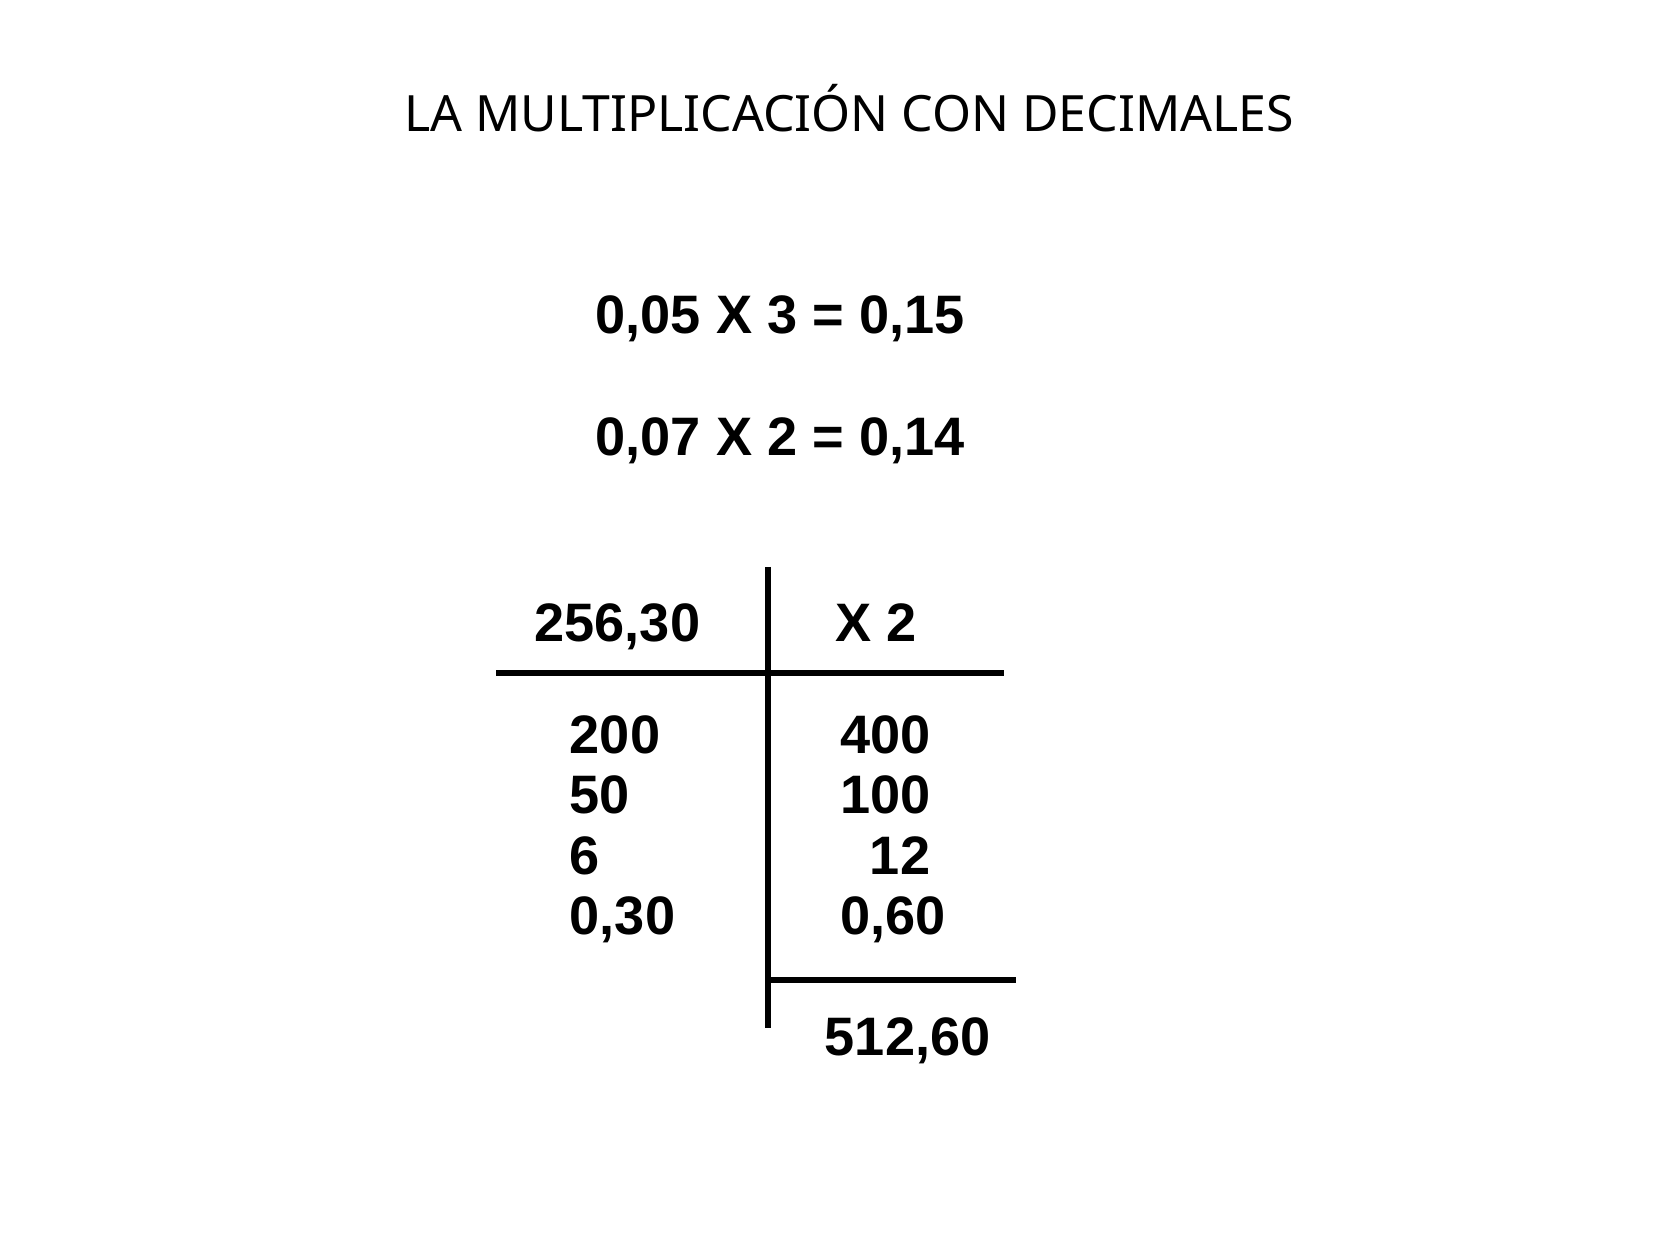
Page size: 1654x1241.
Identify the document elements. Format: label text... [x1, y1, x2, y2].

text_box 256,30 X 2 [519, 584, 765, 662]
text_box 200 400 50 100 6 12 0,30 0,60 512,60 [555, 696, 1007, 1084]
text_box 0,05 X 3 = 0,15 0,07 X 2 = 0,14 [580, 277, 981, 603]
text_box 256,30 X 2 [771, 584, 933, 662]
text_box LA MULTIPLICACIÓN CON DECIMALES [389, 70, 1342, 153]
